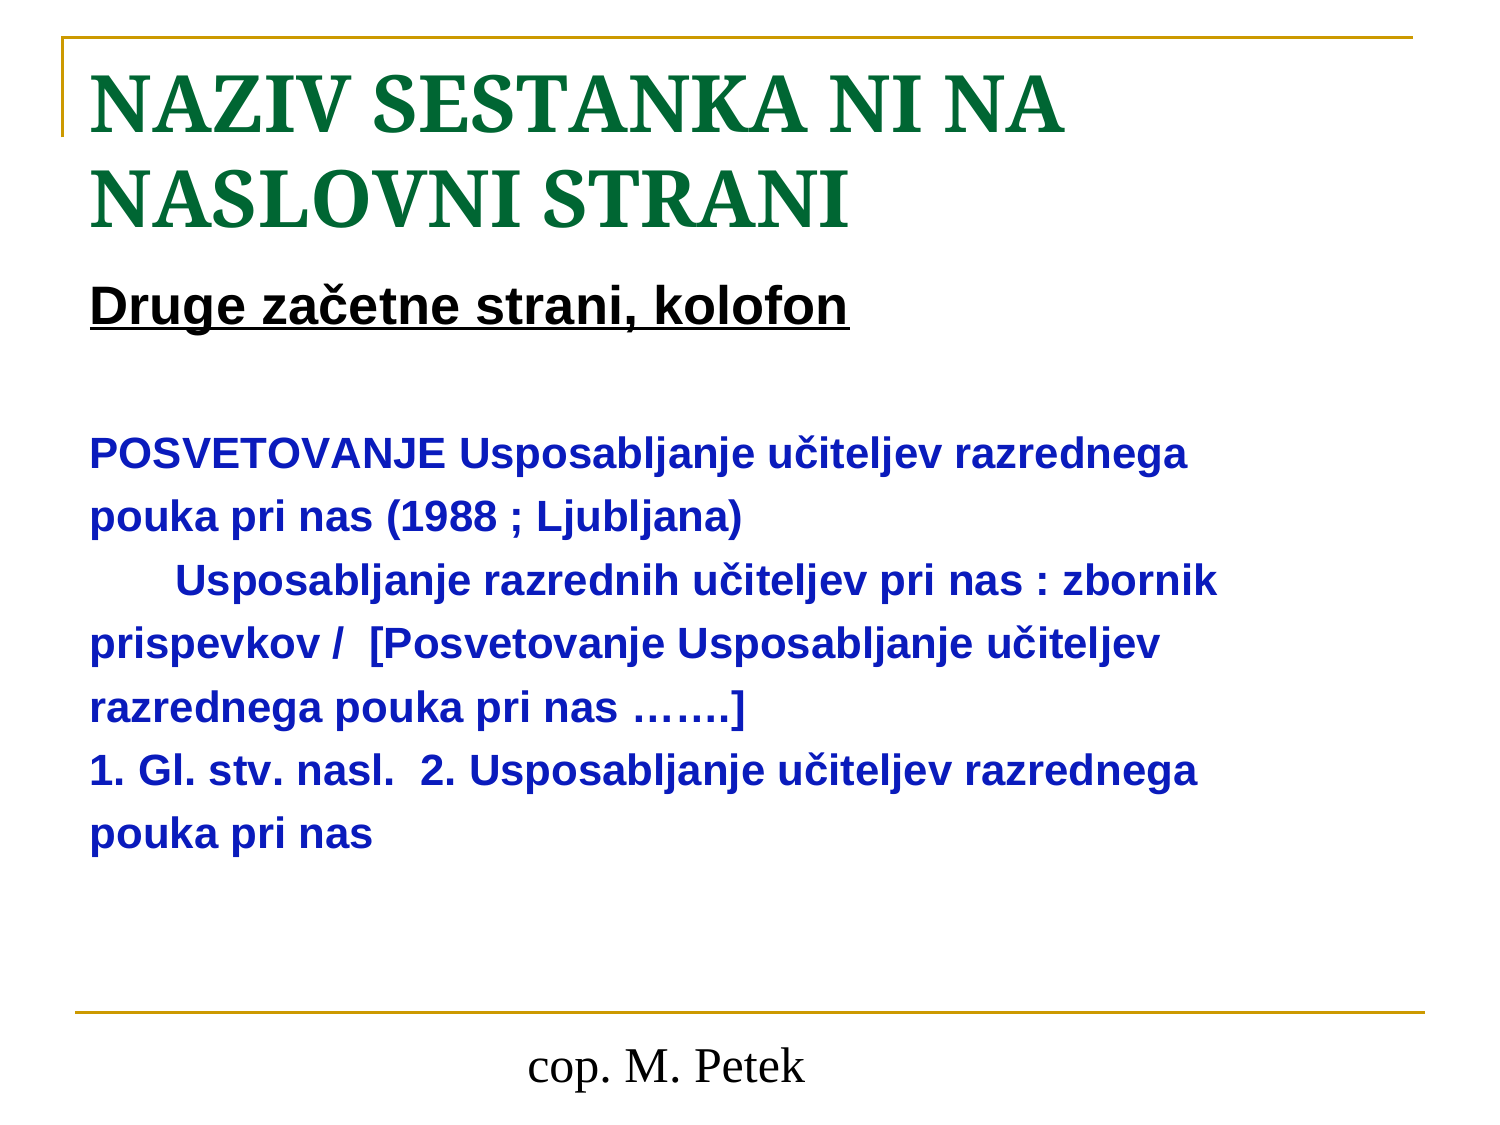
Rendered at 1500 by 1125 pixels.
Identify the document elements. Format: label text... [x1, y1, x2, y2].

title NAZIV SESTANKA NI NA NASLOVNI STRANI [75, 45, 1426, 252]
list Druge začetne strani, kolofon POSVETOVANJE Usposabljanje učiteljev razrednega pouka pri nas (1988 ; Ljubljana) Usposabljanje razrednih učiteljev pri nas : zbornik prispevkov / [Posvetovanje Usposabljanje učiteljev razrednega pouka pri nas …….] 1. Gl. stv. nasl. 2. Usposabljanje učiteljev razrednega pouka pri nas [75, 262, 1426, 1006]
